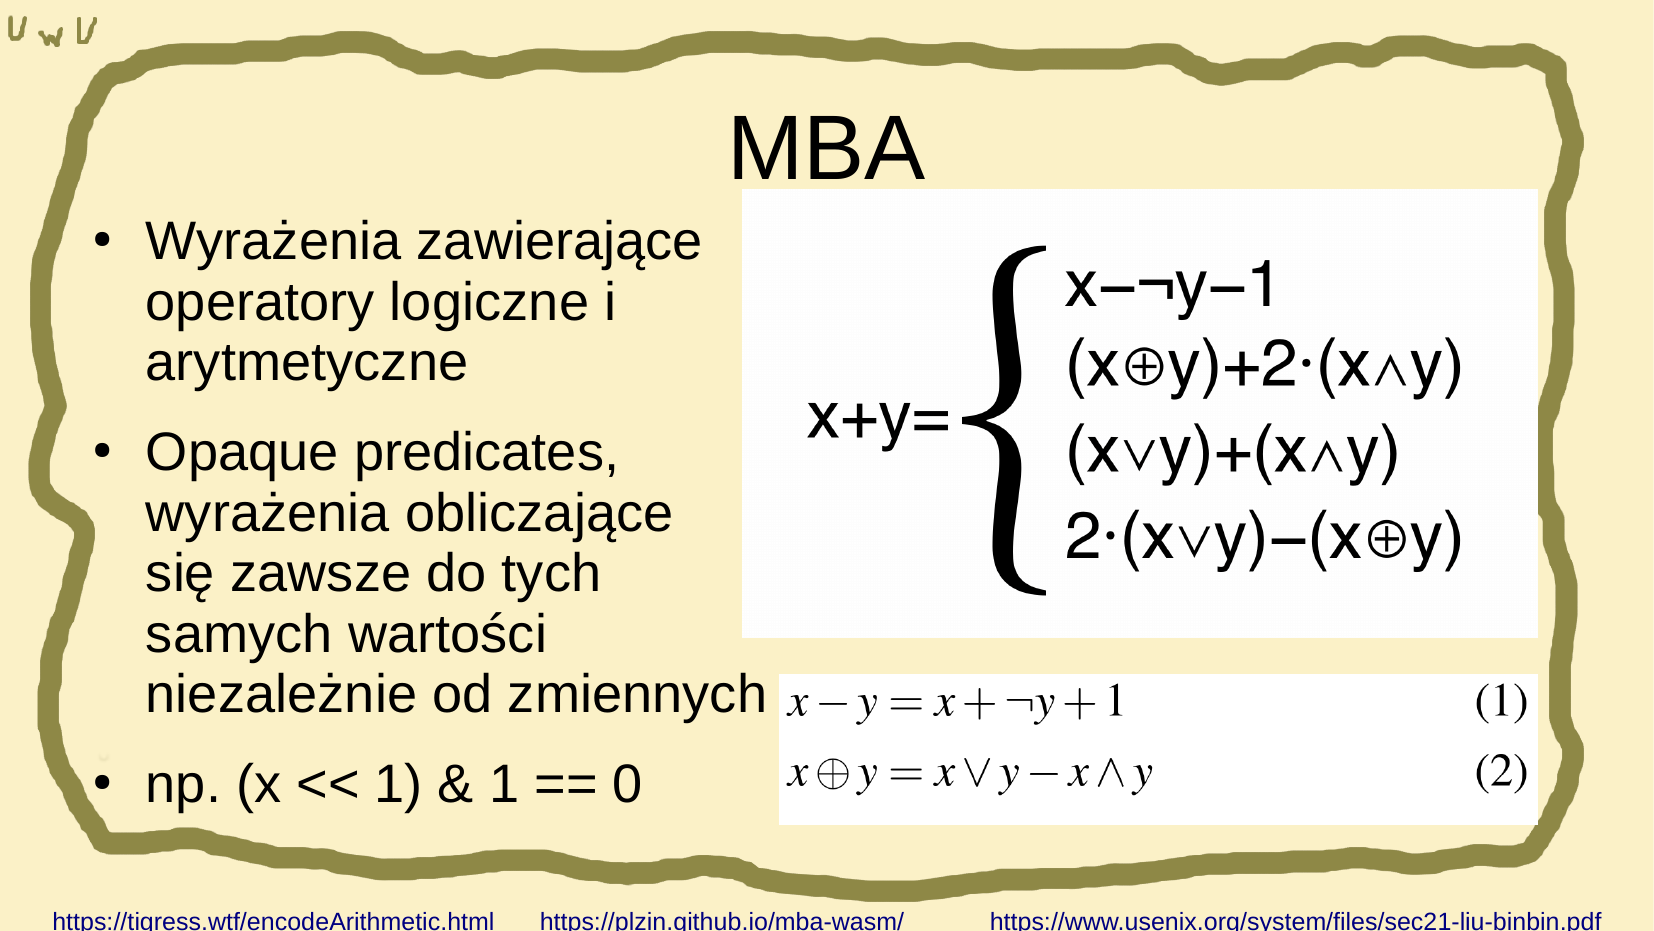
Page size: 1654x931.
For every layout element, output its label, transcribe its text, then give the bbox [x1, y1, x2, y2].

list Wyrażenia zawierające operatory logiczne i arytmetyczne Opaque predicates, wyrażenia obliczające się zawsze do tych samych wartości niezależnie od zmiennych np. (x << 1) & 1 == 0 [75, 210, 788, 863]
text_box https://tigress.wtf/encodeArithmetic.html [37, 900, 525, 931]
text_box https://www.usenix.org/system/files/sec21-liu-binbin.pdf [1201, 900, 1651, 931]
text_box https://plzin.github.io/mba-wasm/ [525, 900, 1201, 931]
picture [0, 0, 1654, 931]
title MBA [82, 69, 1571, 226]
